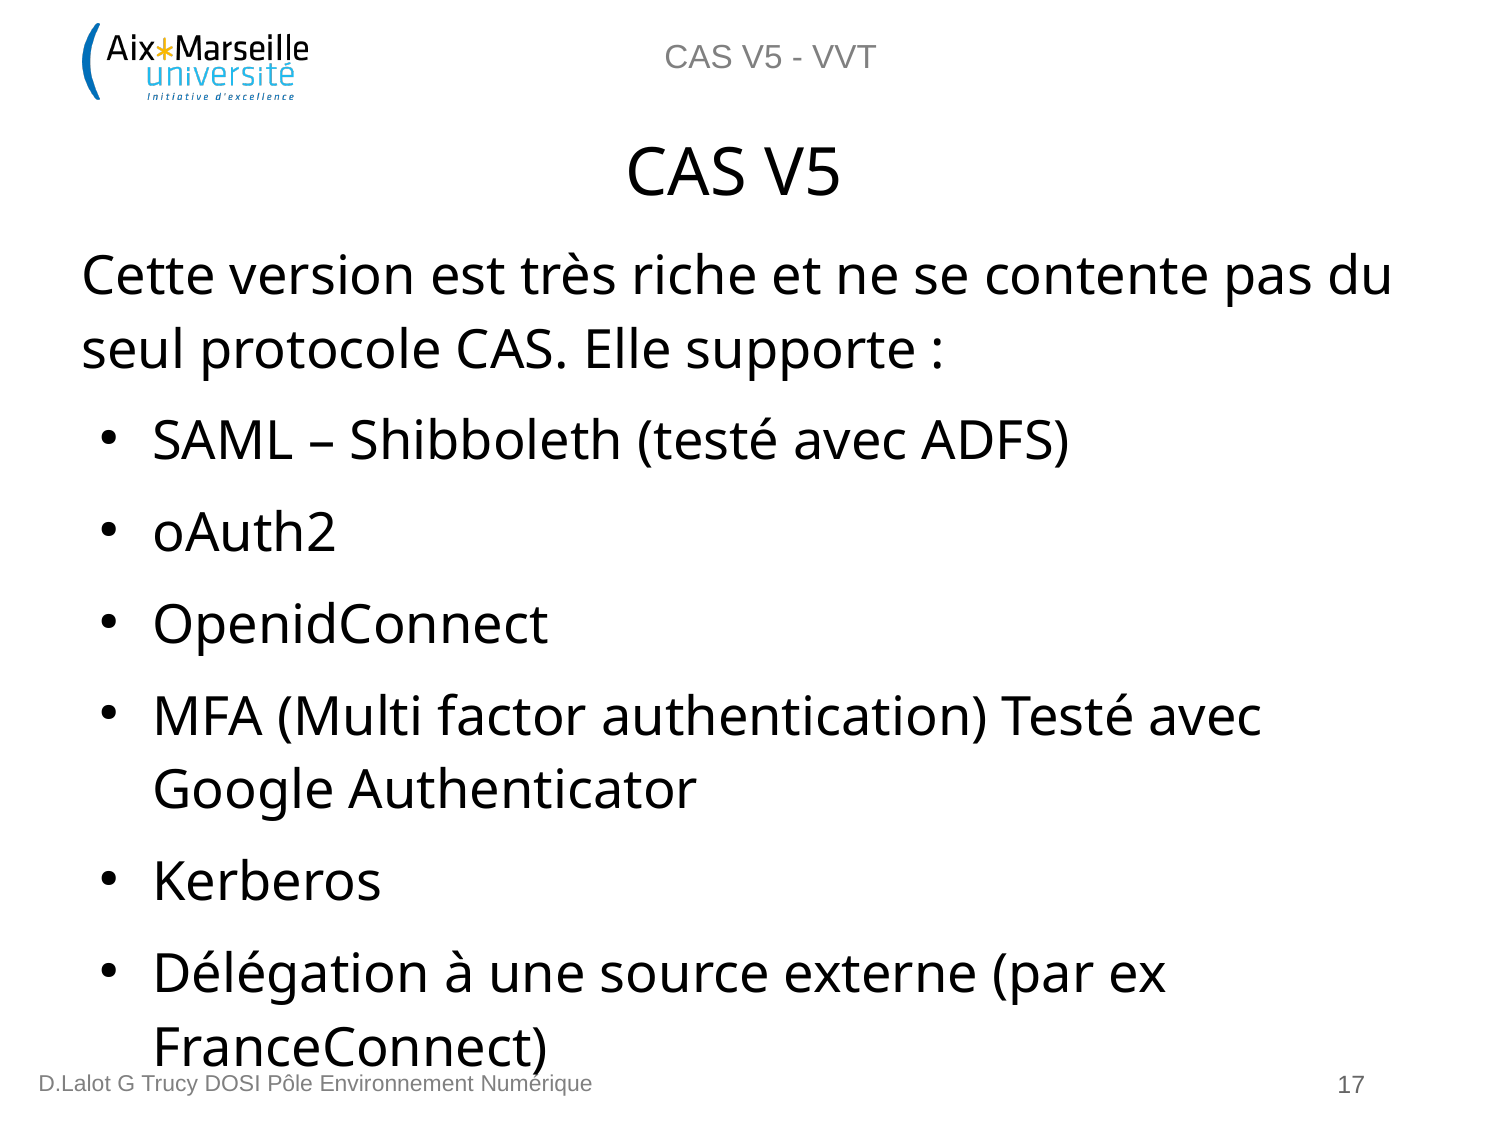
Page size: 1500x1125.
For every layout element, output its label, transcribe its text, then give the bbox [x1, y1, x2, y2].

list Cette version est très riche et ne se contente pas du seul protocole CAS. Elle supporte : SAML – Shibboleth (testé avec ADFS) oAuth2 OpenidConnect MFA (Multi factor authentication) Testé avec Google Authenticator Kerberos Délégation à une source externe (par ex FranceConnect) [81, 236, 1441, 1109]
picture [82, 23, 308, 75]
title CAS V5 [67, 75, 1418, 264]
